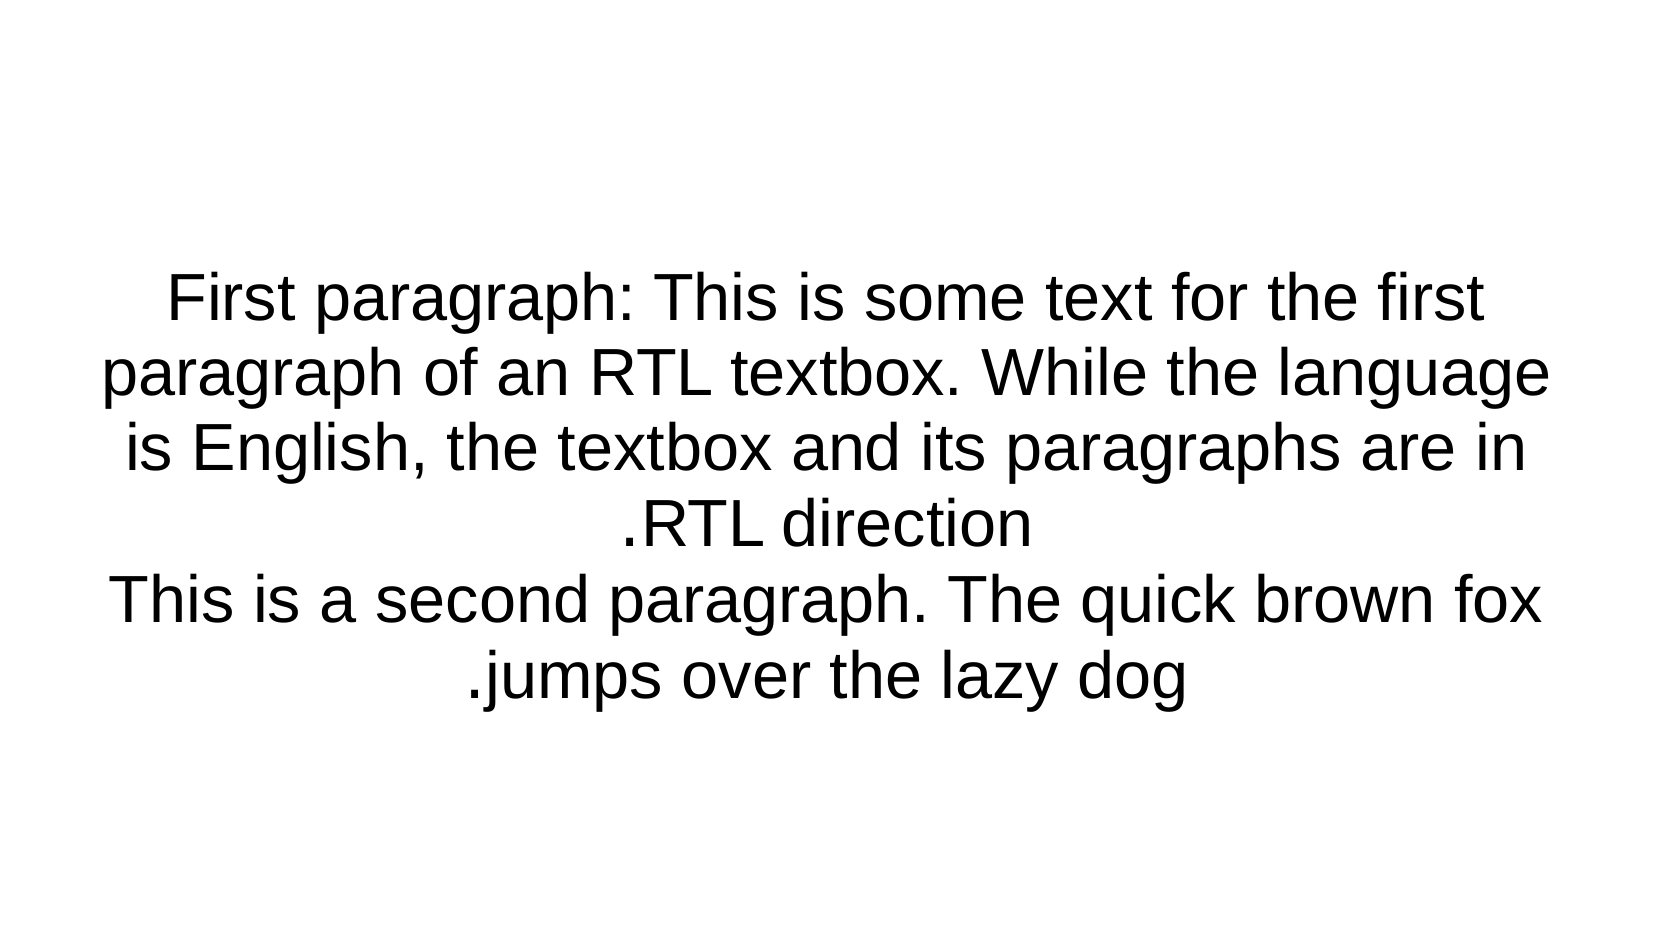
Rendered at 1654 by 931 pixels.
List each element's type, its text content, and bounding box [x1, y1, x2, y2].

subtitle First paragraph: This is some text for the first paragraph of an RTL textbox. While the language is English, the textbox and its paragraphs are in RTL direction. This is a second paragraph. The quick brown fox jumps over the lazy dog. [82, 217, 1571, 757]
